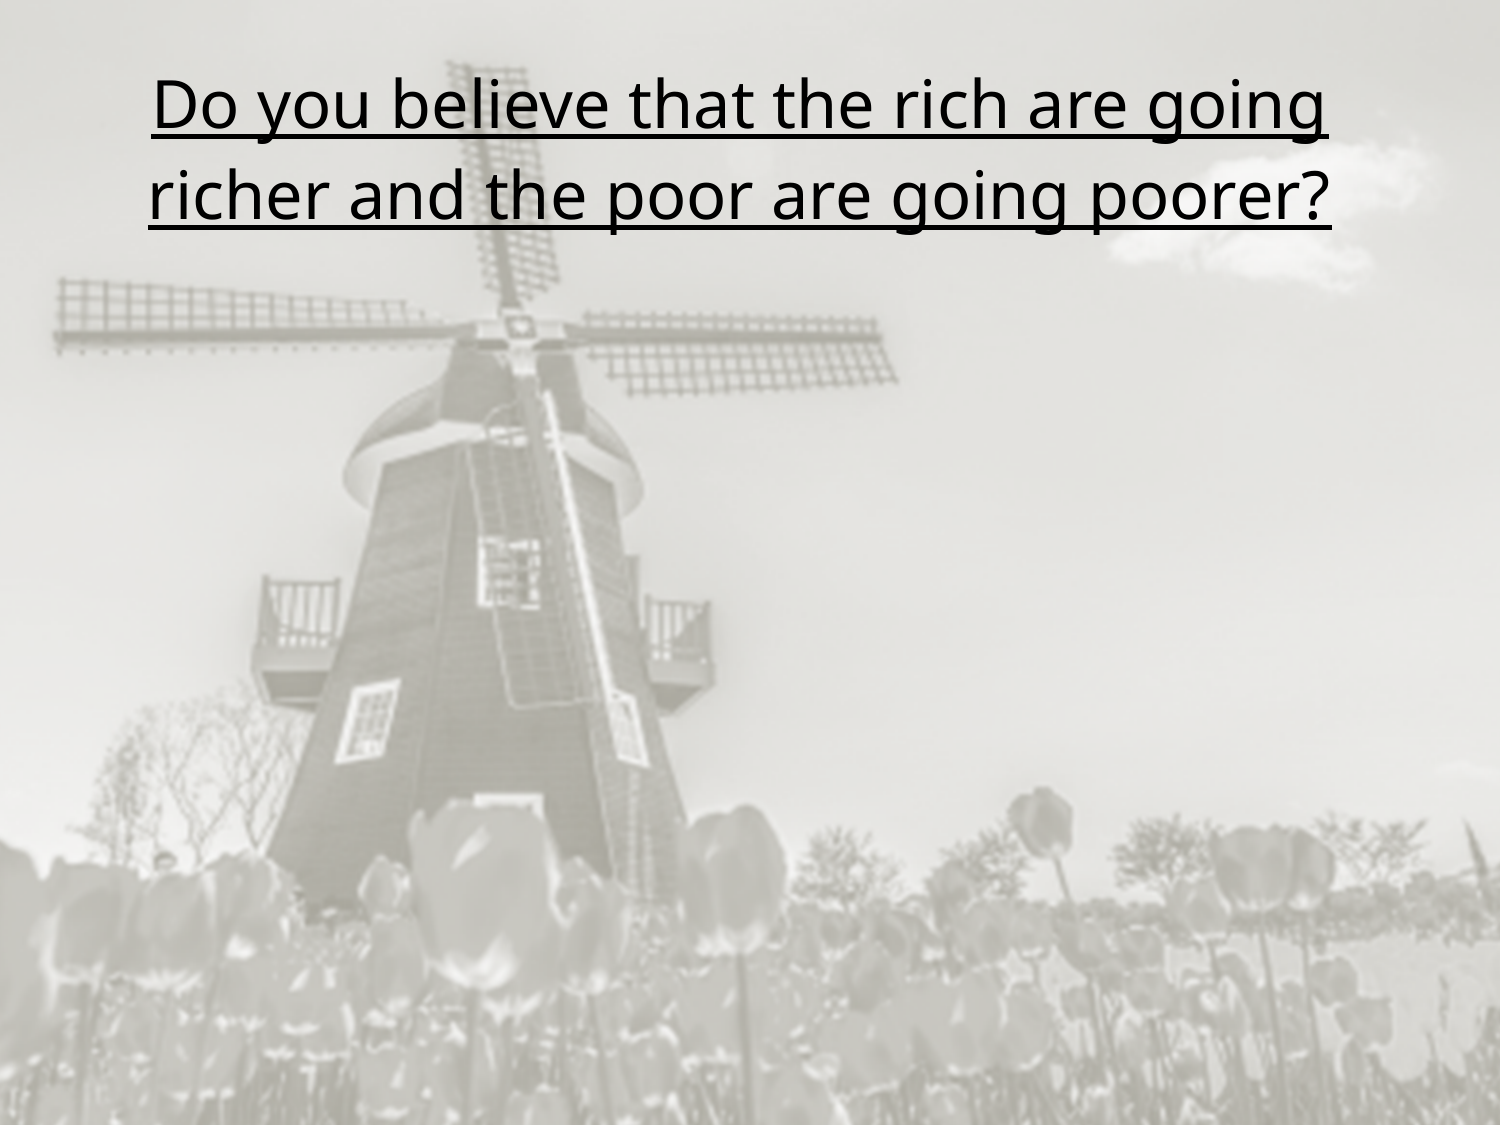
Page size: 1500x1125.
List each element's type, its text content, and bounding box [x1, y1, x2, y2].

picture [0, 0, 1500, 1125]
title Do you believe that the rich are going richer and the poor are going poorer? [64, 54, 1415, 243]
